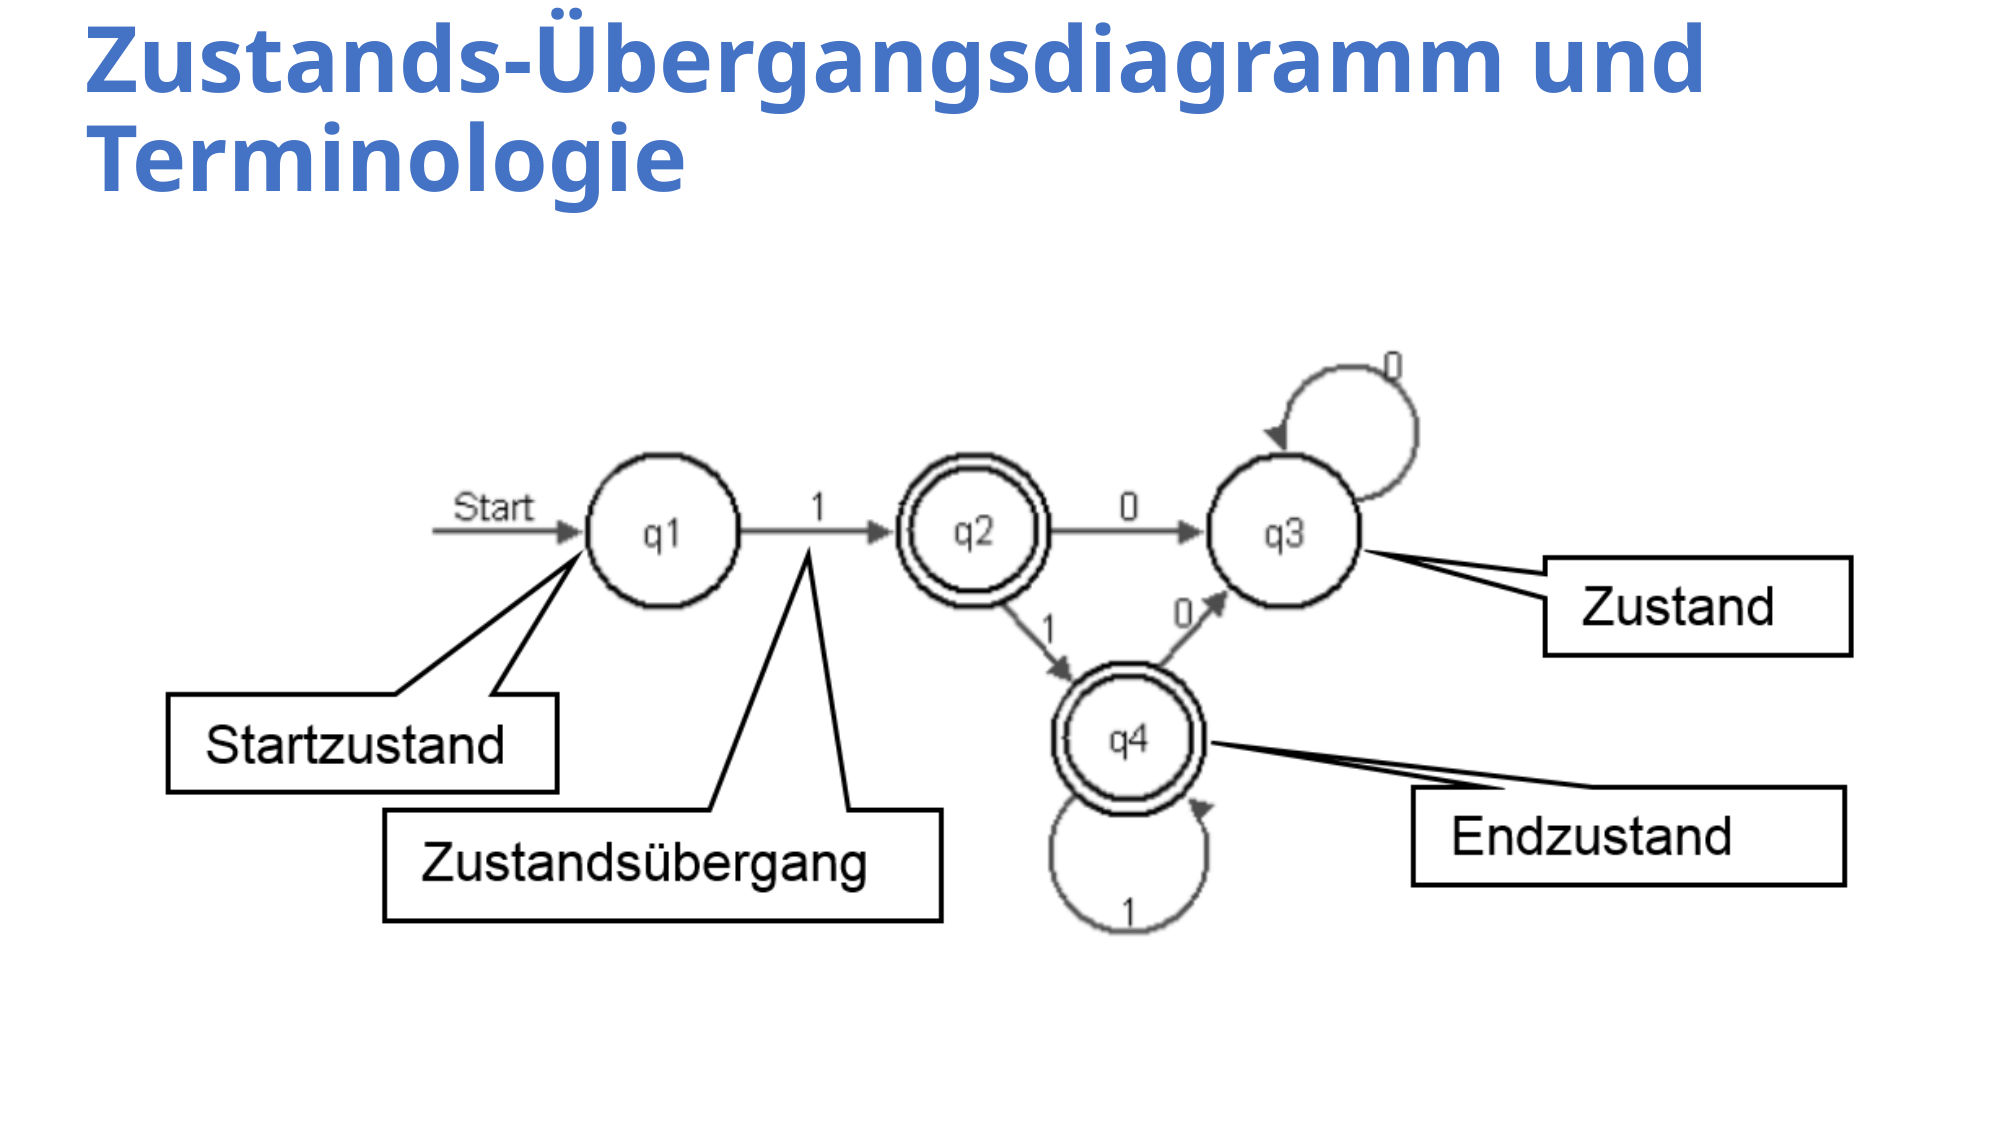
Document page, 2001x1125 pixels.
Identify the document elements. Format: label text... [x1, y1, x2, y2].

picture [127, 329, 1880, 966]
title Zustands-Übergangsdiagramm und Terminologie [70, 0, 1985, 225]
